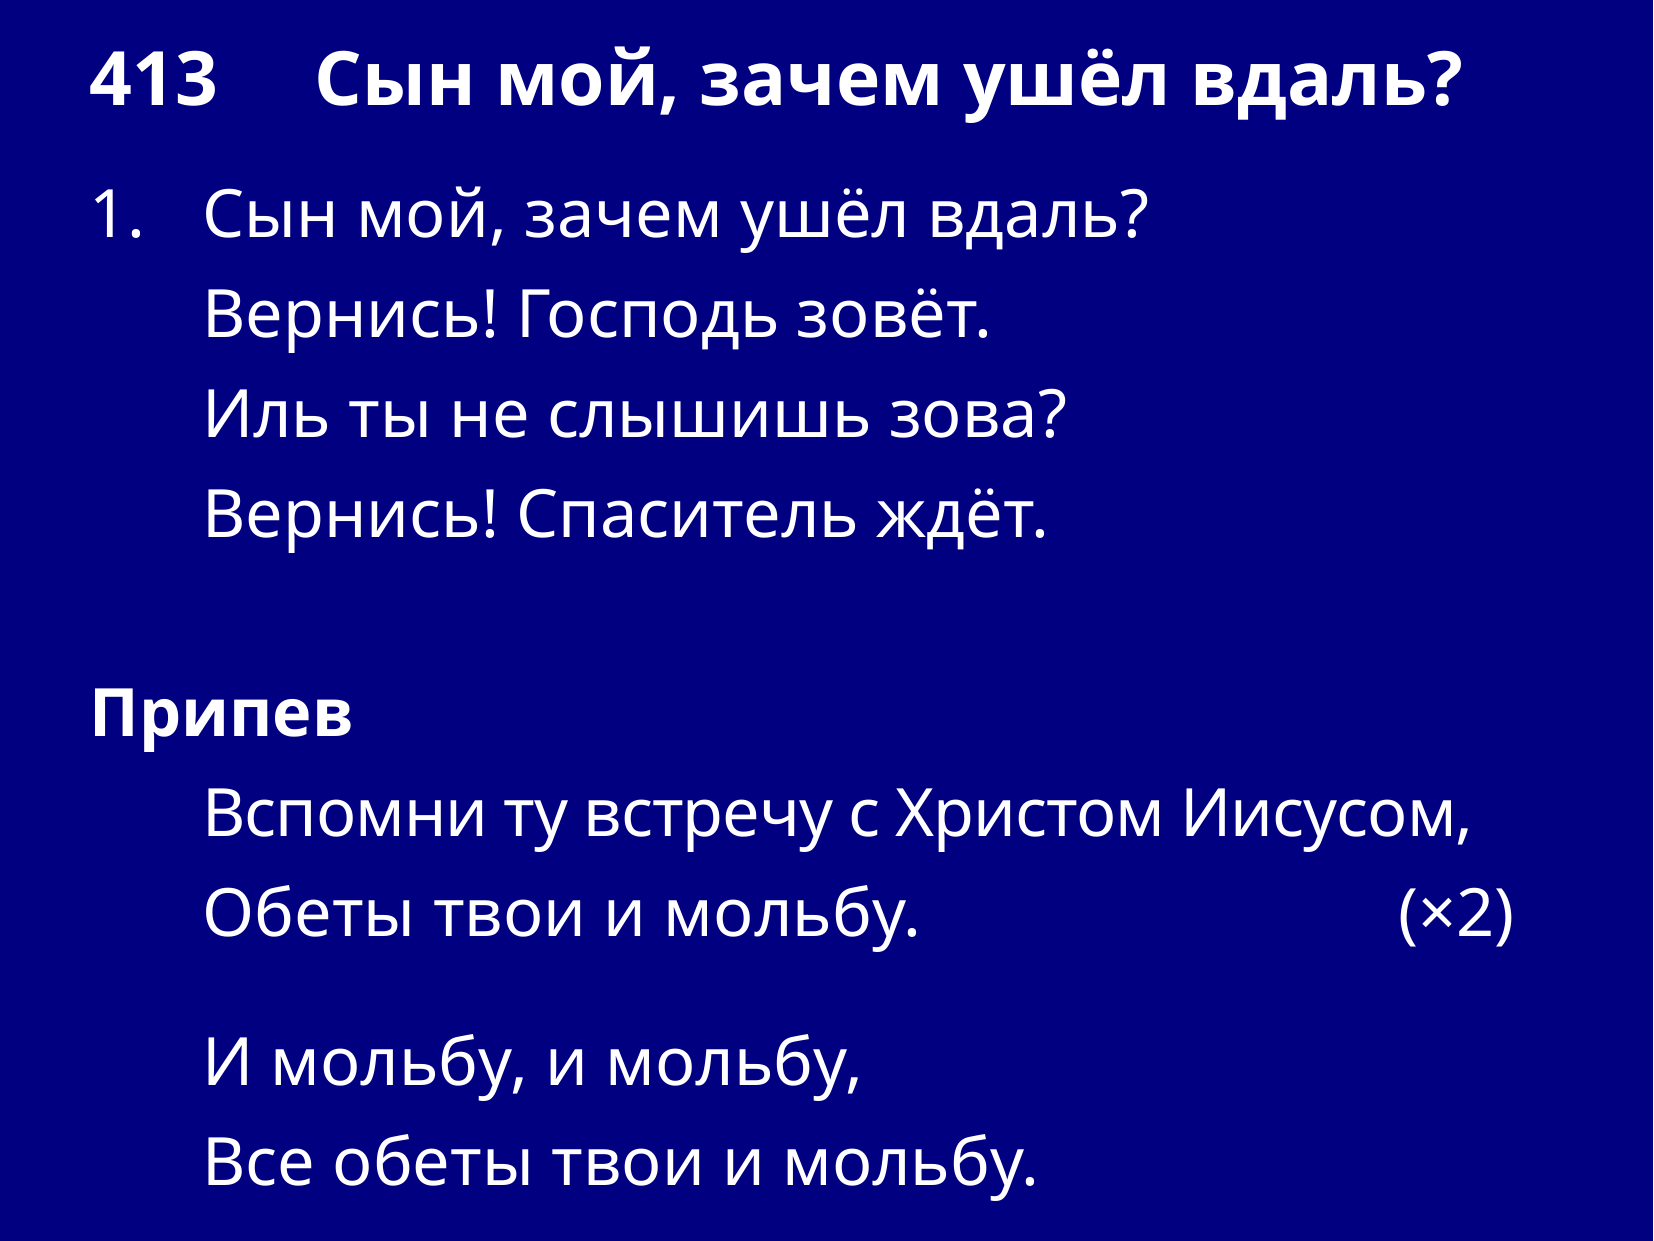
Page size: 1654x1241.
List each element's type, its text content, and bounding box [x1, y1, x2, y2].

text_box 413 Сын мой, зачем ушёл вдаль? [75, 18, 1653, 131]
text_box 1. Сын мой, зачем ушёл вдаль? Вернись! Господь зовёт. Иль ты не слышишь зова? Вернись! Спаситель ждёт. Припев Вспомни ту встречу с Христом Иисусом, Обеты твои и мольбу. (×2) И мольбу, и мольбу, Все обеты твои и мольбу. [75, 150, 1653, 1163]
